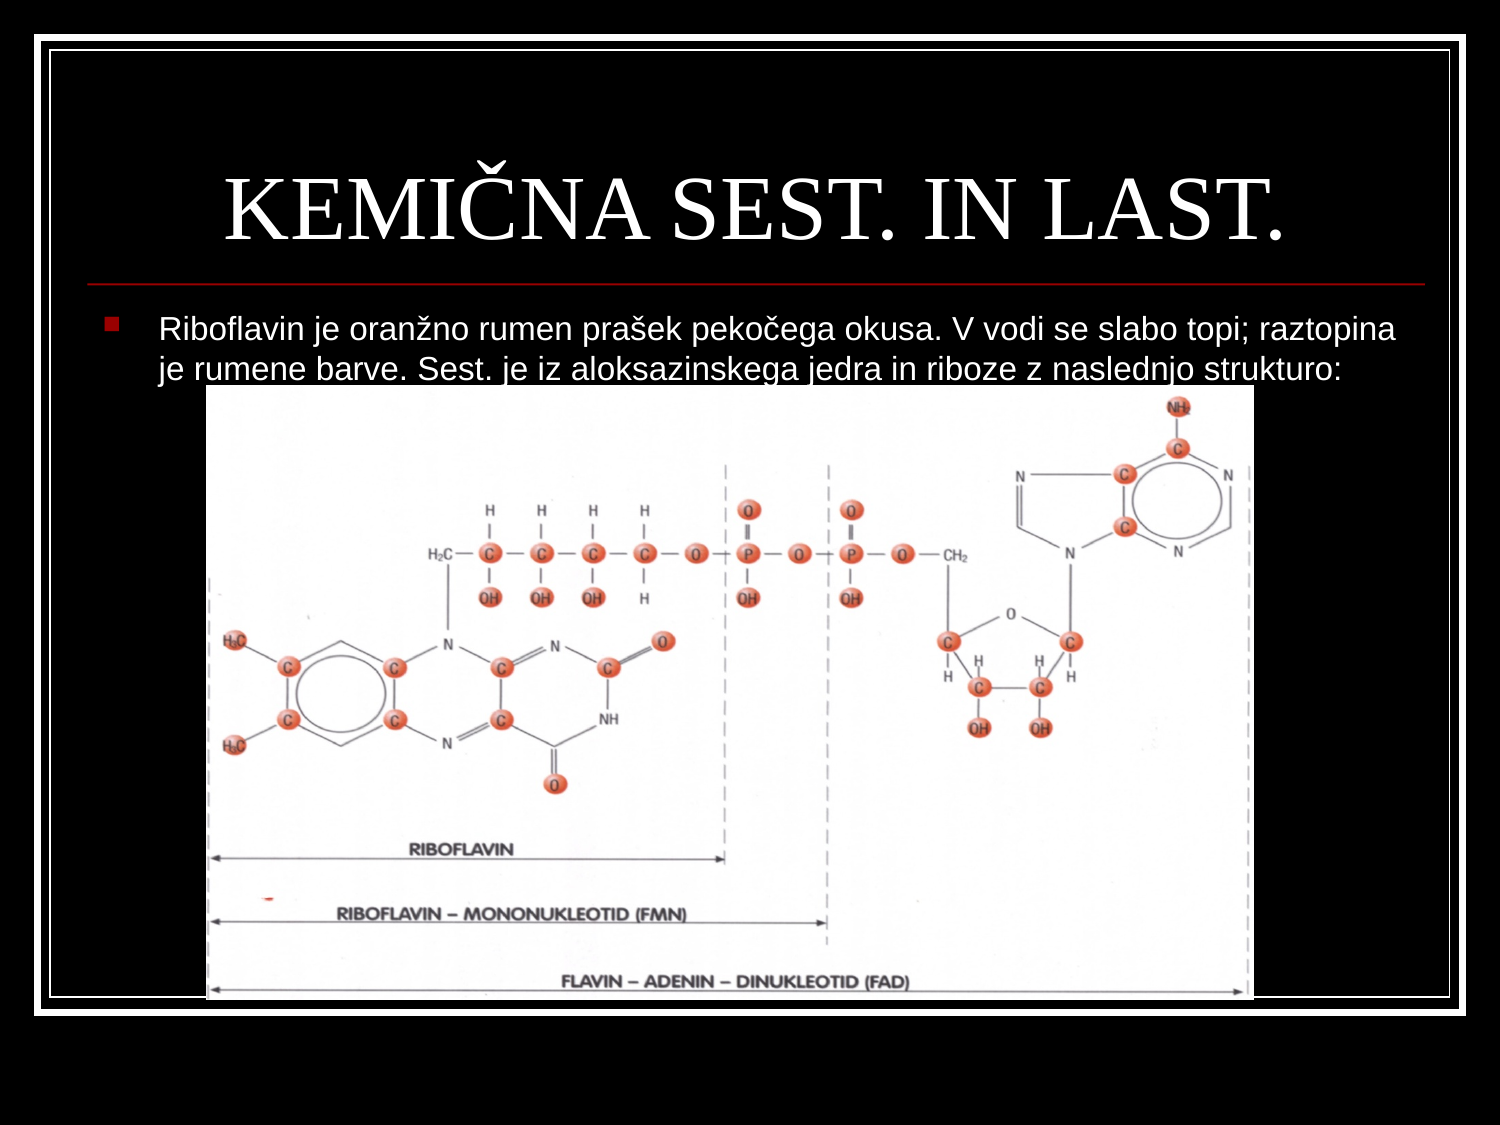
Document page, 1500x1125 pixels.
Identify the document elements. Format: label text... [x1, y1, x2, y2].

list Riboflavin je oranžno rumen prašek pekočega okusa. V vodi se slabo topi; raztopina je rumene barve. Sest. je iz aloksazinskega jedra in riboze z naslednjo strukturo: [87, 299, 1425, 963]
picture [206, 385, 1254, 1000]
title KEMIČNA SEST. IN LAST. [87, 77, 1425, 266]
